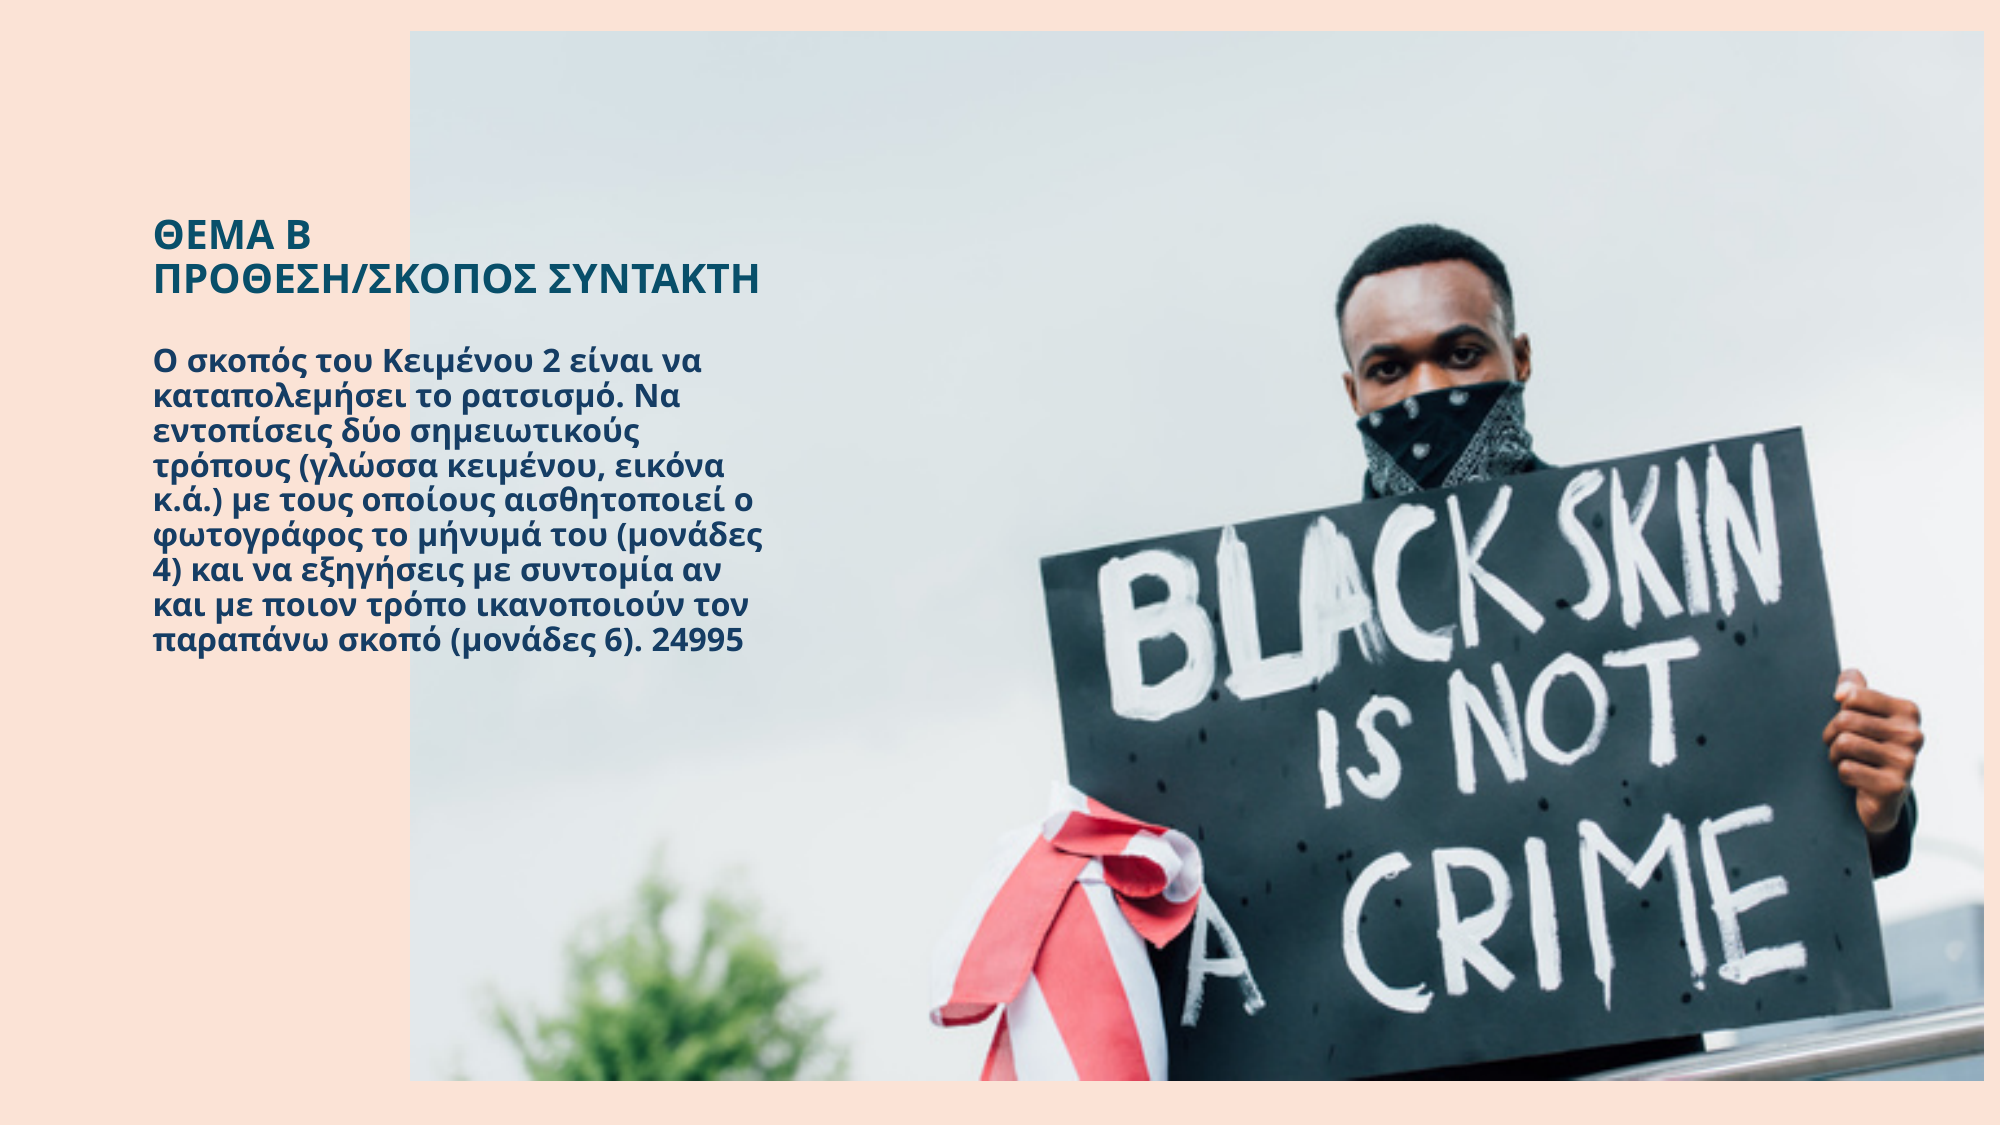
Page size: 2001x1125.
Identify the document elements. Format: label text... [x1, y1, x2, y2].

picture [410, 31, 1984, 1081]
title ΘΕΜΑ Β ΠΡΟΘΕΣΗ/ΣΚΟΠΟΣ ΣΥΝΤΑΚΤΗ [137, 75, 783, 337]
list Ο σκοπός του Κειμένου 2 είναι να καταπολεμήσει το ρατσισμό. Να εντοπίσεις δύο σημειωτικούς τρόπους (γλώσσα κειμένου, εικόνα κ.ά.) με τους οποίους αισθητοποιεί ο φωτογράφος το μήνυμά του (μονάδες 4) και να εξηγήσεις με συντομία αν και με ποιον τρόπο ικανοποιούν τον παραπάνω σκοπό (μονάδες 6). 24995 [137, 337, 783, 696]
